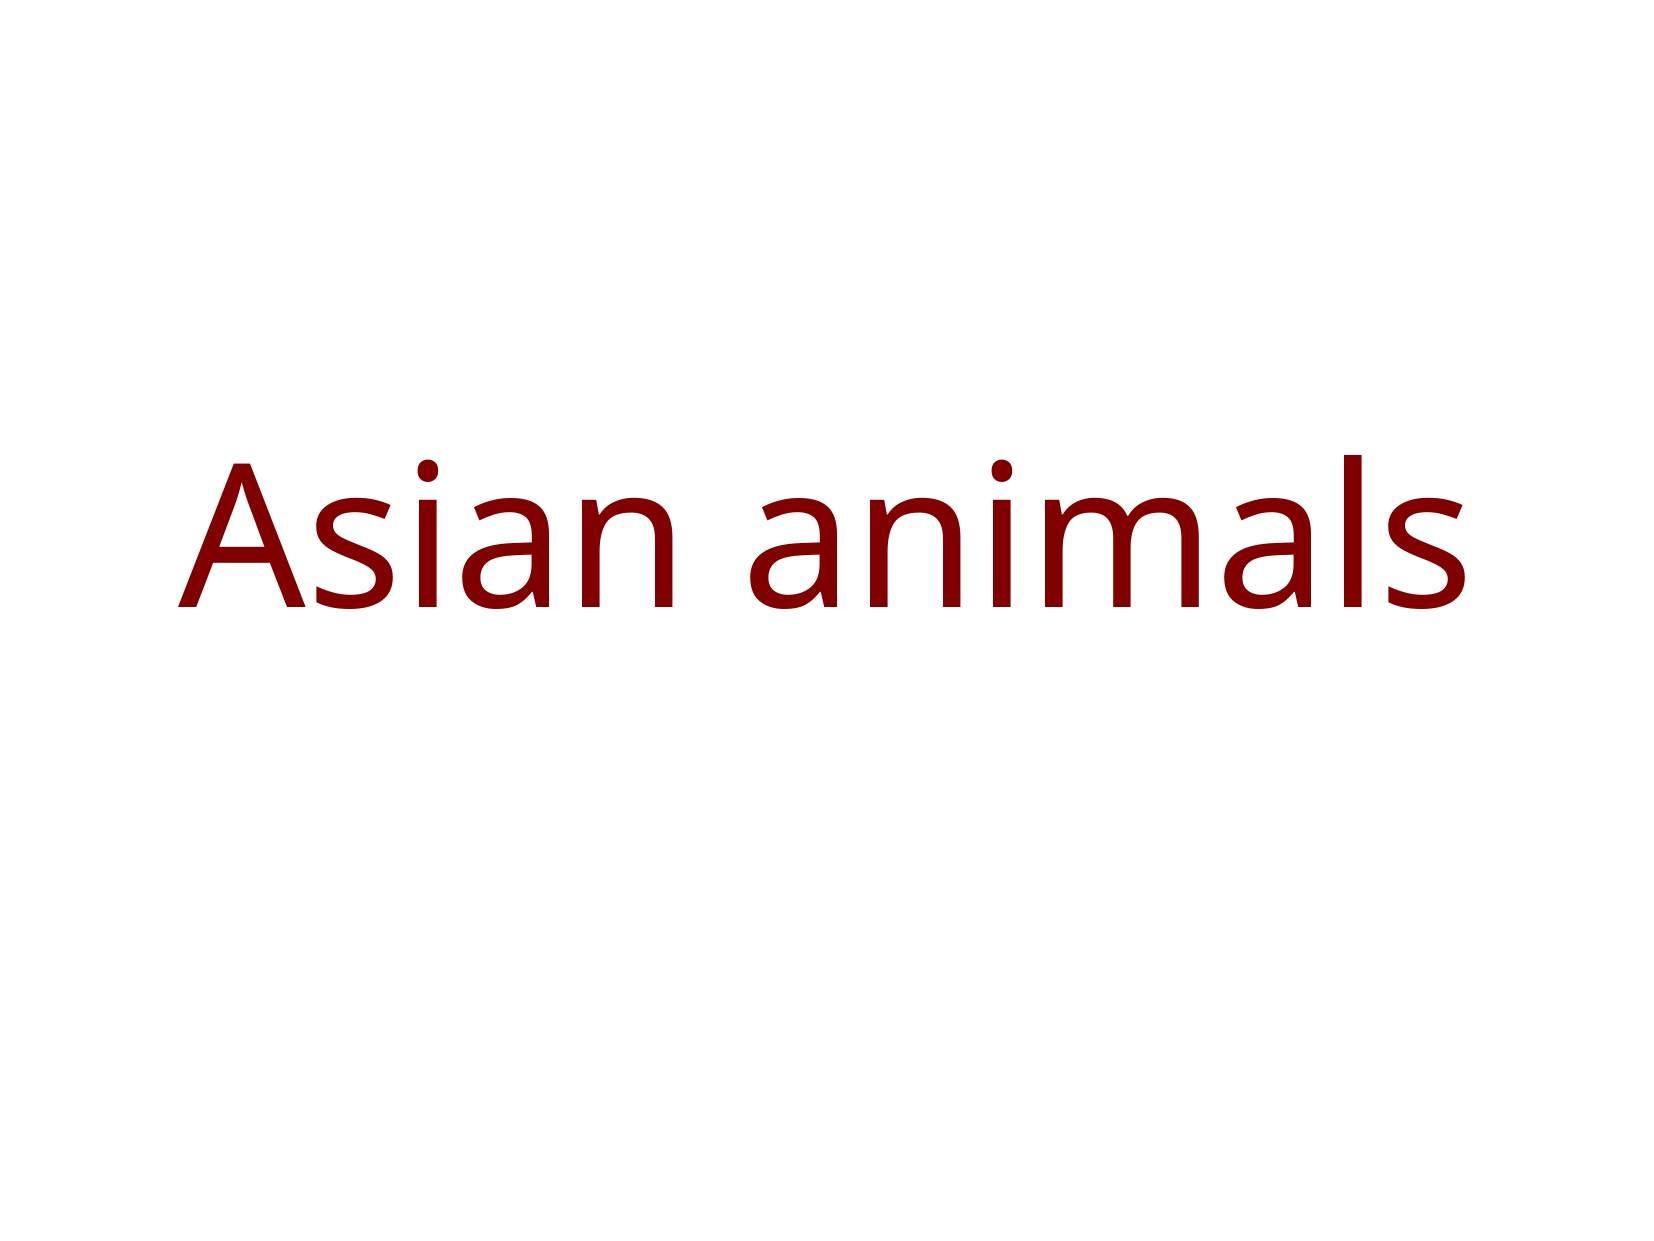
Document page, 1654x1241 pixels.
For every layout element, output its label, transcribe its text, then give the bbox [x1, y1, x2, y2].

subtitle Asian animals [82, 49, 1571, 1010]
